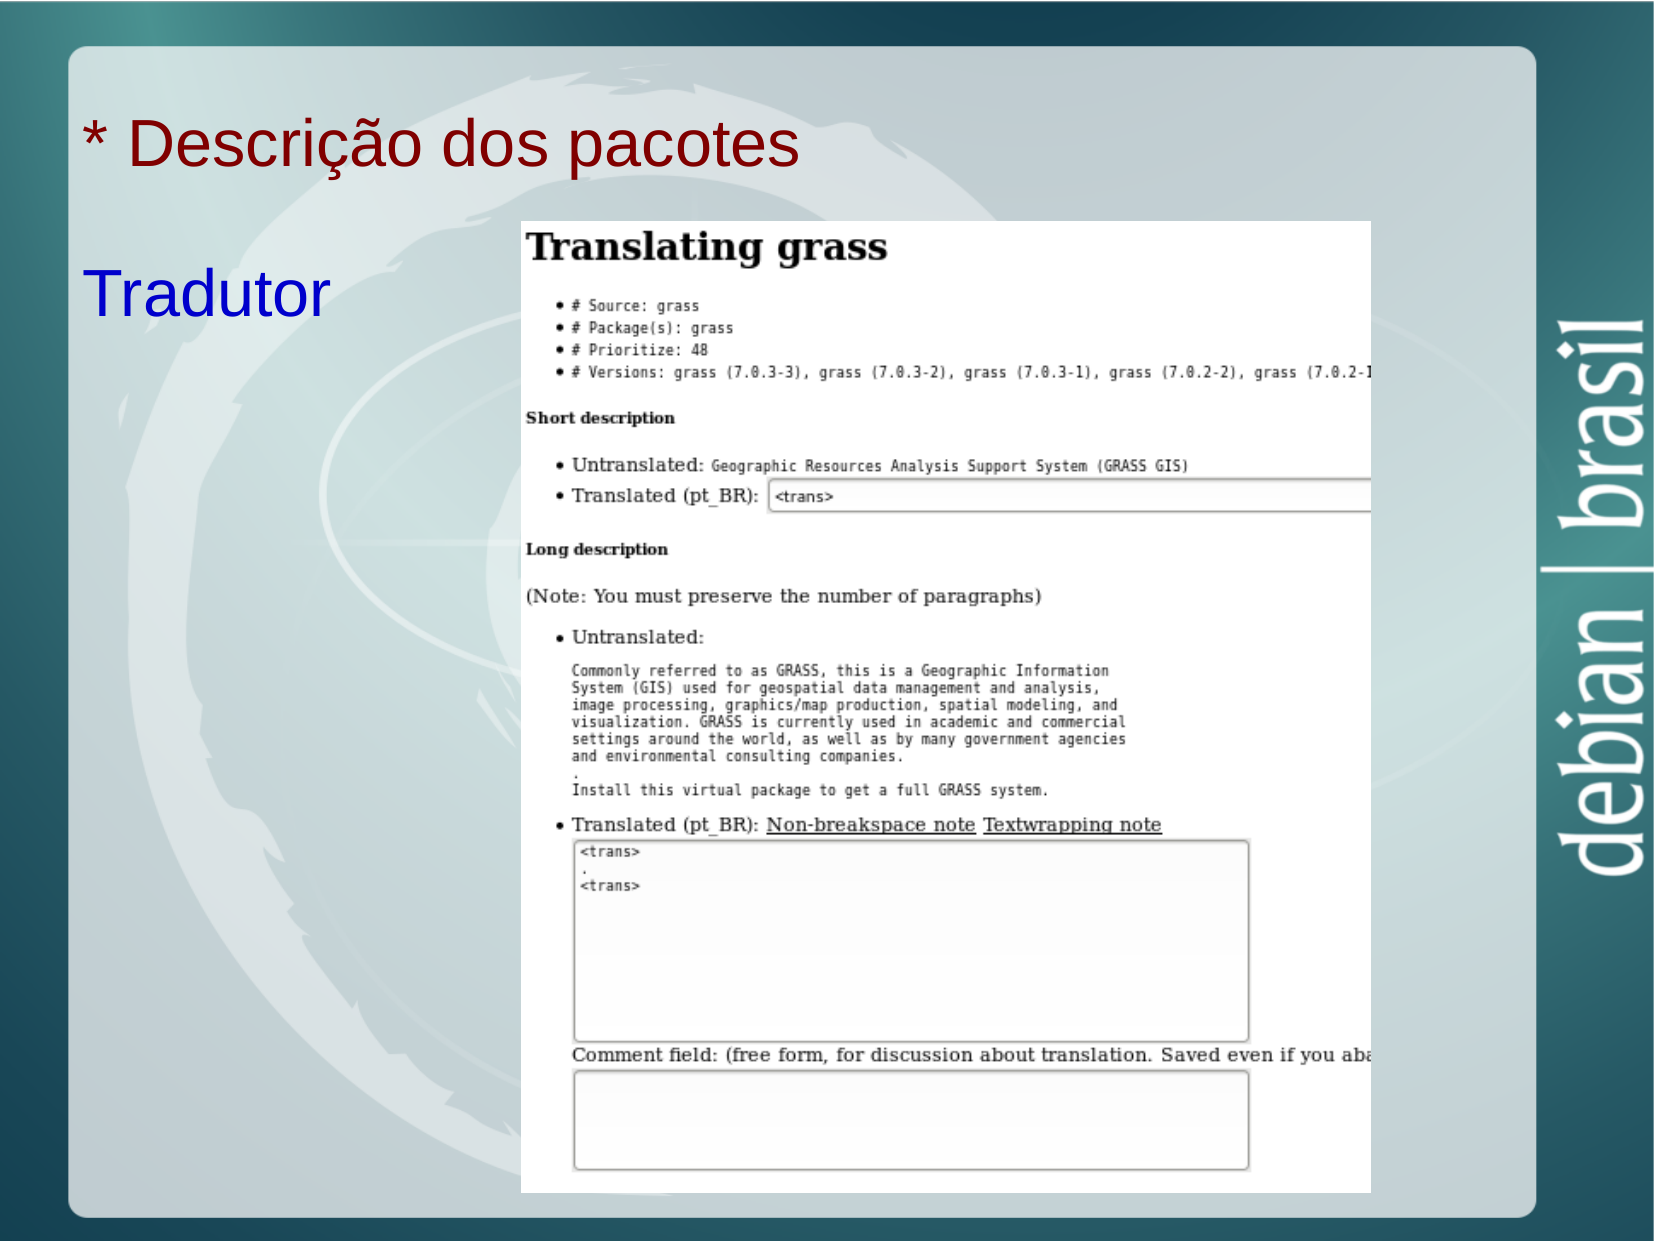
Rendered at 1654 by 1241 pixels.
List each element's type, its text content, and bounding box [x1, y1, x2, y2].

picture [0, 0, 1654, 1241]
list * Descrição dos pacotes Tradutor [82, 106, 1571, 826]
